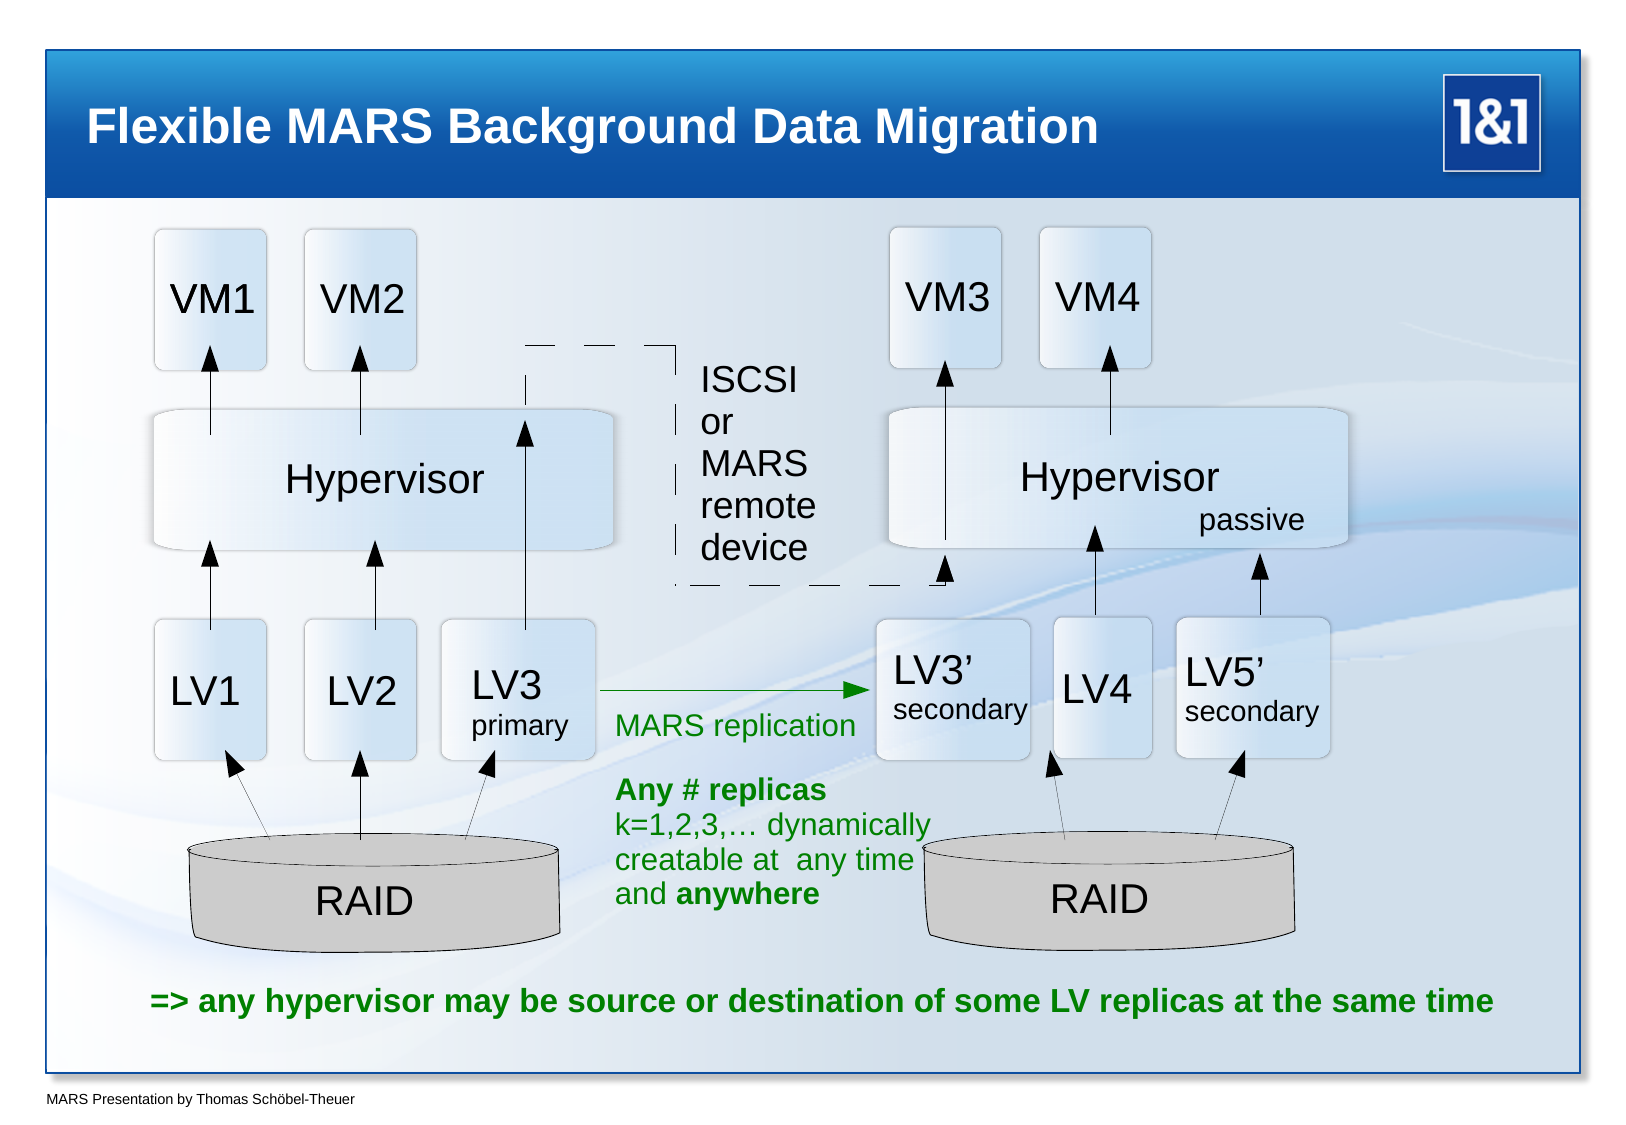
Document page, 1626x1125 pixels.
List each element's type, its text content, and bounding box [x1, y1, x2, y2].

text_box Hypervisor [270, 448, 500, 511]
text_box LV2 [311, 660, 421, 722]
text_box LV3’ secondary [878, 639, 1044, 734]
text_box VM4 [1040, 266, 1156, 328]
text_box passive [1184, 495, 1321, 555]
text_box MARS replication [600, 700, 872, 751]
text_box ISCSI or MARS remote device [685, 351, 847, 577]
text_box Hypervisor [1005, 446, 1235, 508]
text_box Any # replicas k=1,2,3,… dynamically creatable at any time and anywhere [600, 765, 947, 919]
text_box LV5’ secondary [1170, 640, 1336, 736]
text_box VM3 [890, 266, 1006, 328]
footer MARS Presentation by Thomas Schöbel-Theuer [46, 1068, 561, 1125]
text_box RAID [1035, 867, 1165, 930]
picture [44, 48, 1597, 1090]
text_box LV4 [1046, 658, 1156, 721]
text_box RAID [300, 870, 430, 932]
text_box LV3 primary [456, 654, 584, 749]
text_box VM1 [155, 268, 271, 330]
text_box => any hypervisor may be source or destination of some LV replicas at the same time [135, 975, 1521, 1027]
text_box LV1 [155, 660, 264, 722]
title Flexible MARS Background Data Migration [86, 51, 1416, 196]
text_box VM2 [305, 268, 421, 330]
